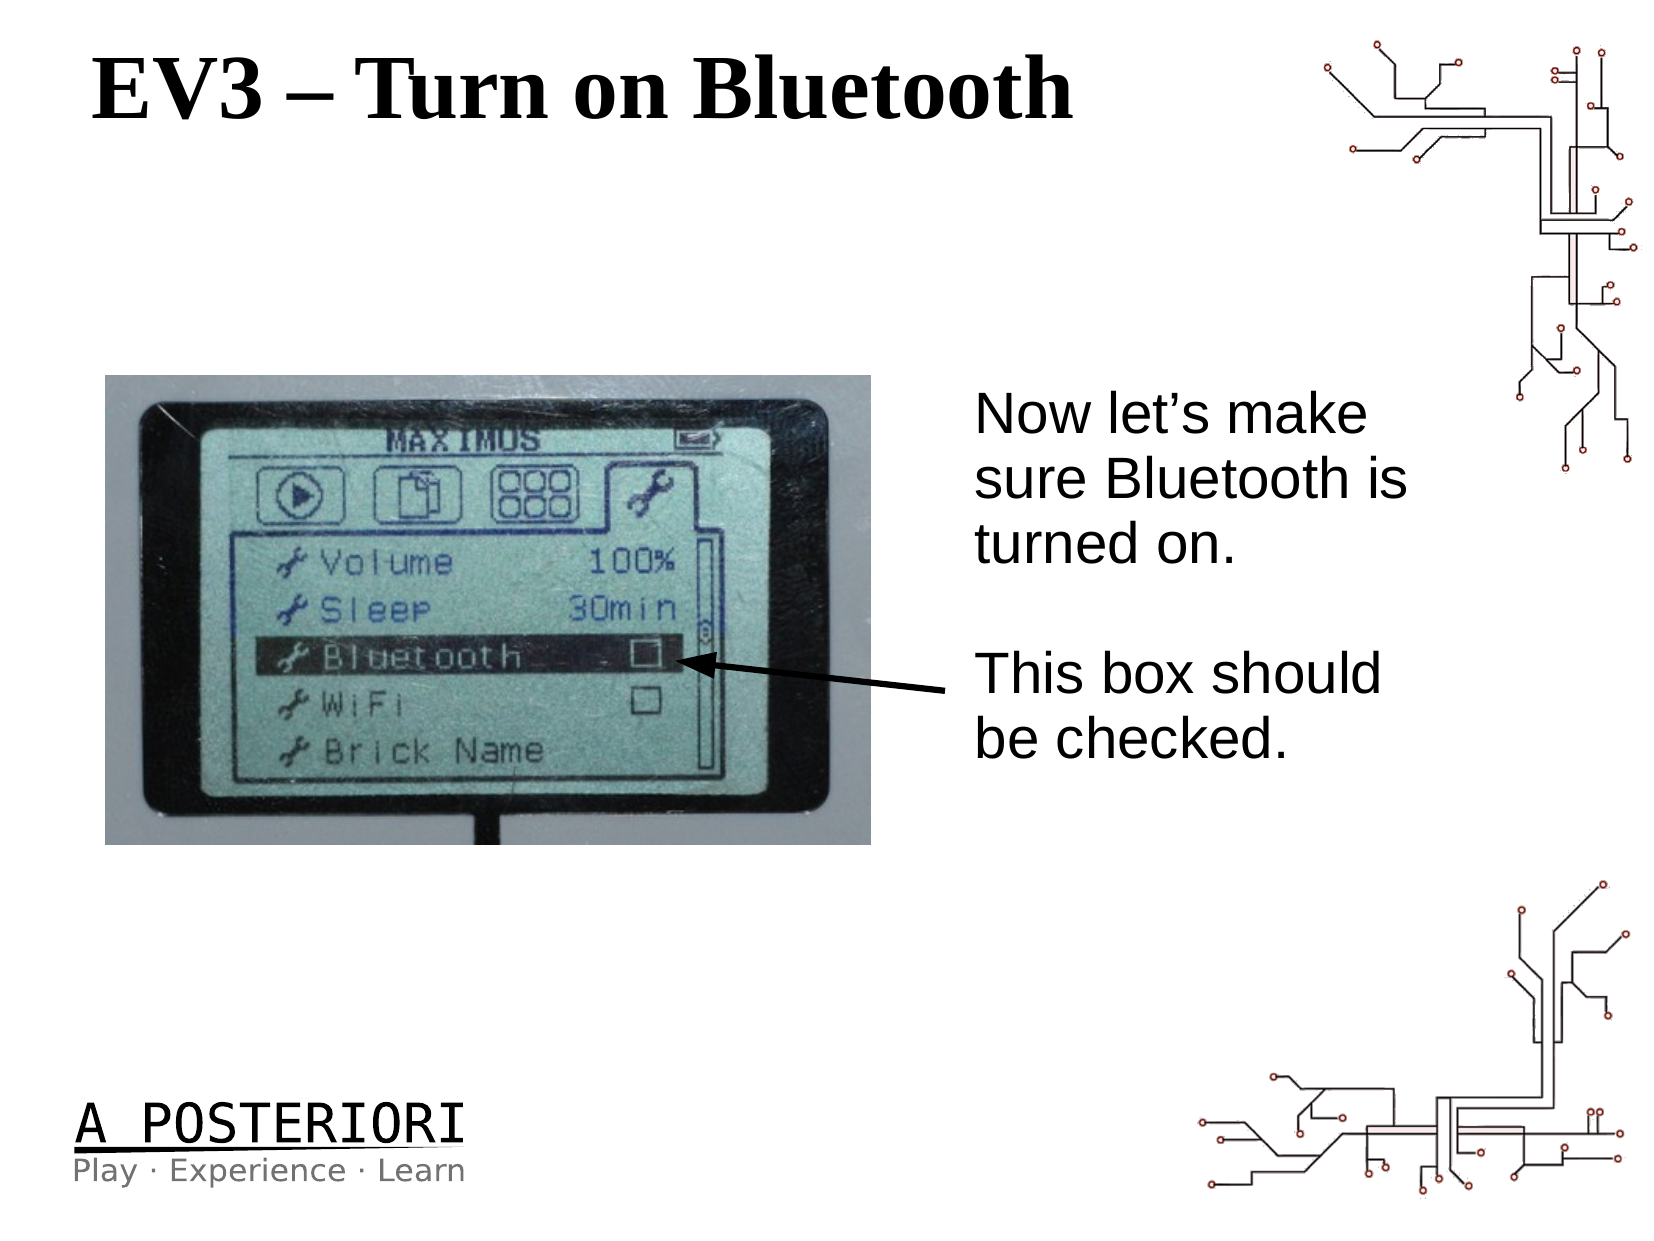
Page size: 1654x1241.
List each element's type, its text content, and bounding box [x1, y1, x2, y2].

picture [1175, 862, 1636, 1201]
title EV3 – Turn on Bluetooth [11, 10, 1156, 166]
picture [105, 375, 871, 845]
text_box Now let’s make sure Bluetooth is turned on. This box should be checked. [960, 373, 1456, 1036]
picture [73, 1101, 466, 1189]
picture [1305, 35, 1643, 496]
